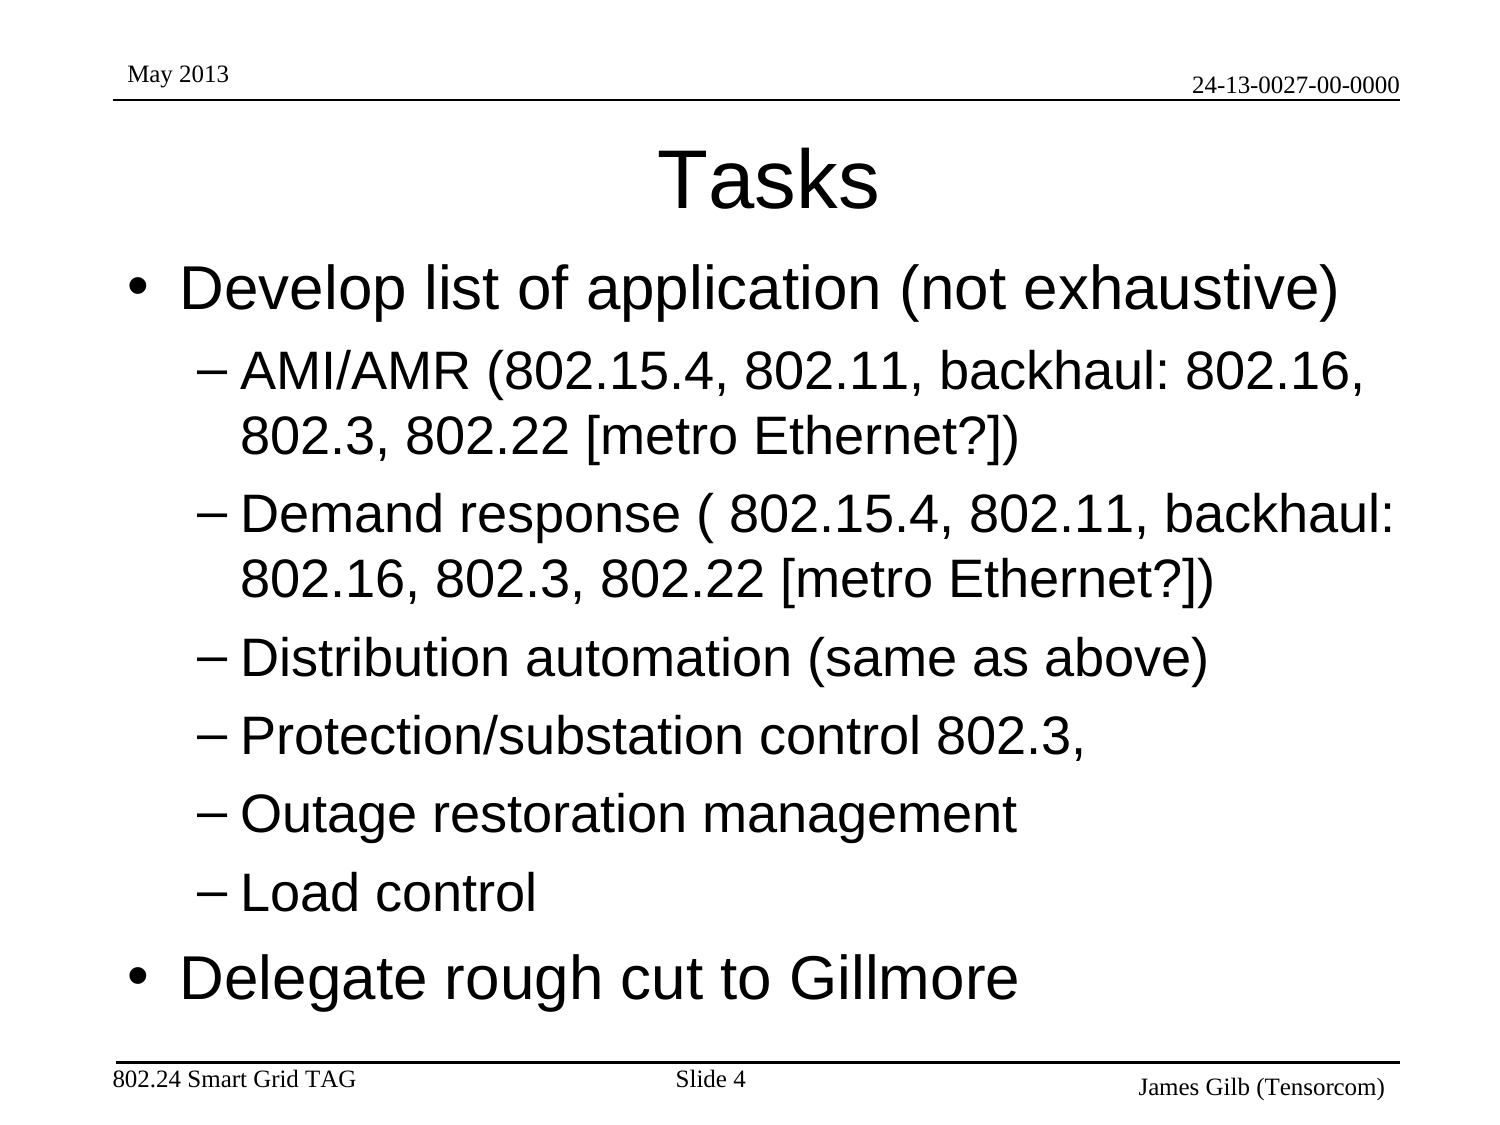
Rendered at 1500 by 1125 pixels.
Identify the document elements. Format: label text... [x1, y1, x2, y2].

list Develop list of application (not exhaustive) AMI/AMR (802.15.4, 802.11, backhaul: 802.16, 802.3, 802.22 [metro Ethernet?]) Demand response ( 802.15.4, 802.11, backhaul: 802.16, 802.3, 802.22 [metro Ethernet?]) Distribution automation (same as above) Protection/substation control 802.3, Outage restoration management Load control Delegate rough cut to Gillmore [112, 239, 1426, 1051]
title Tasks [112, 112, 1426, 238]
